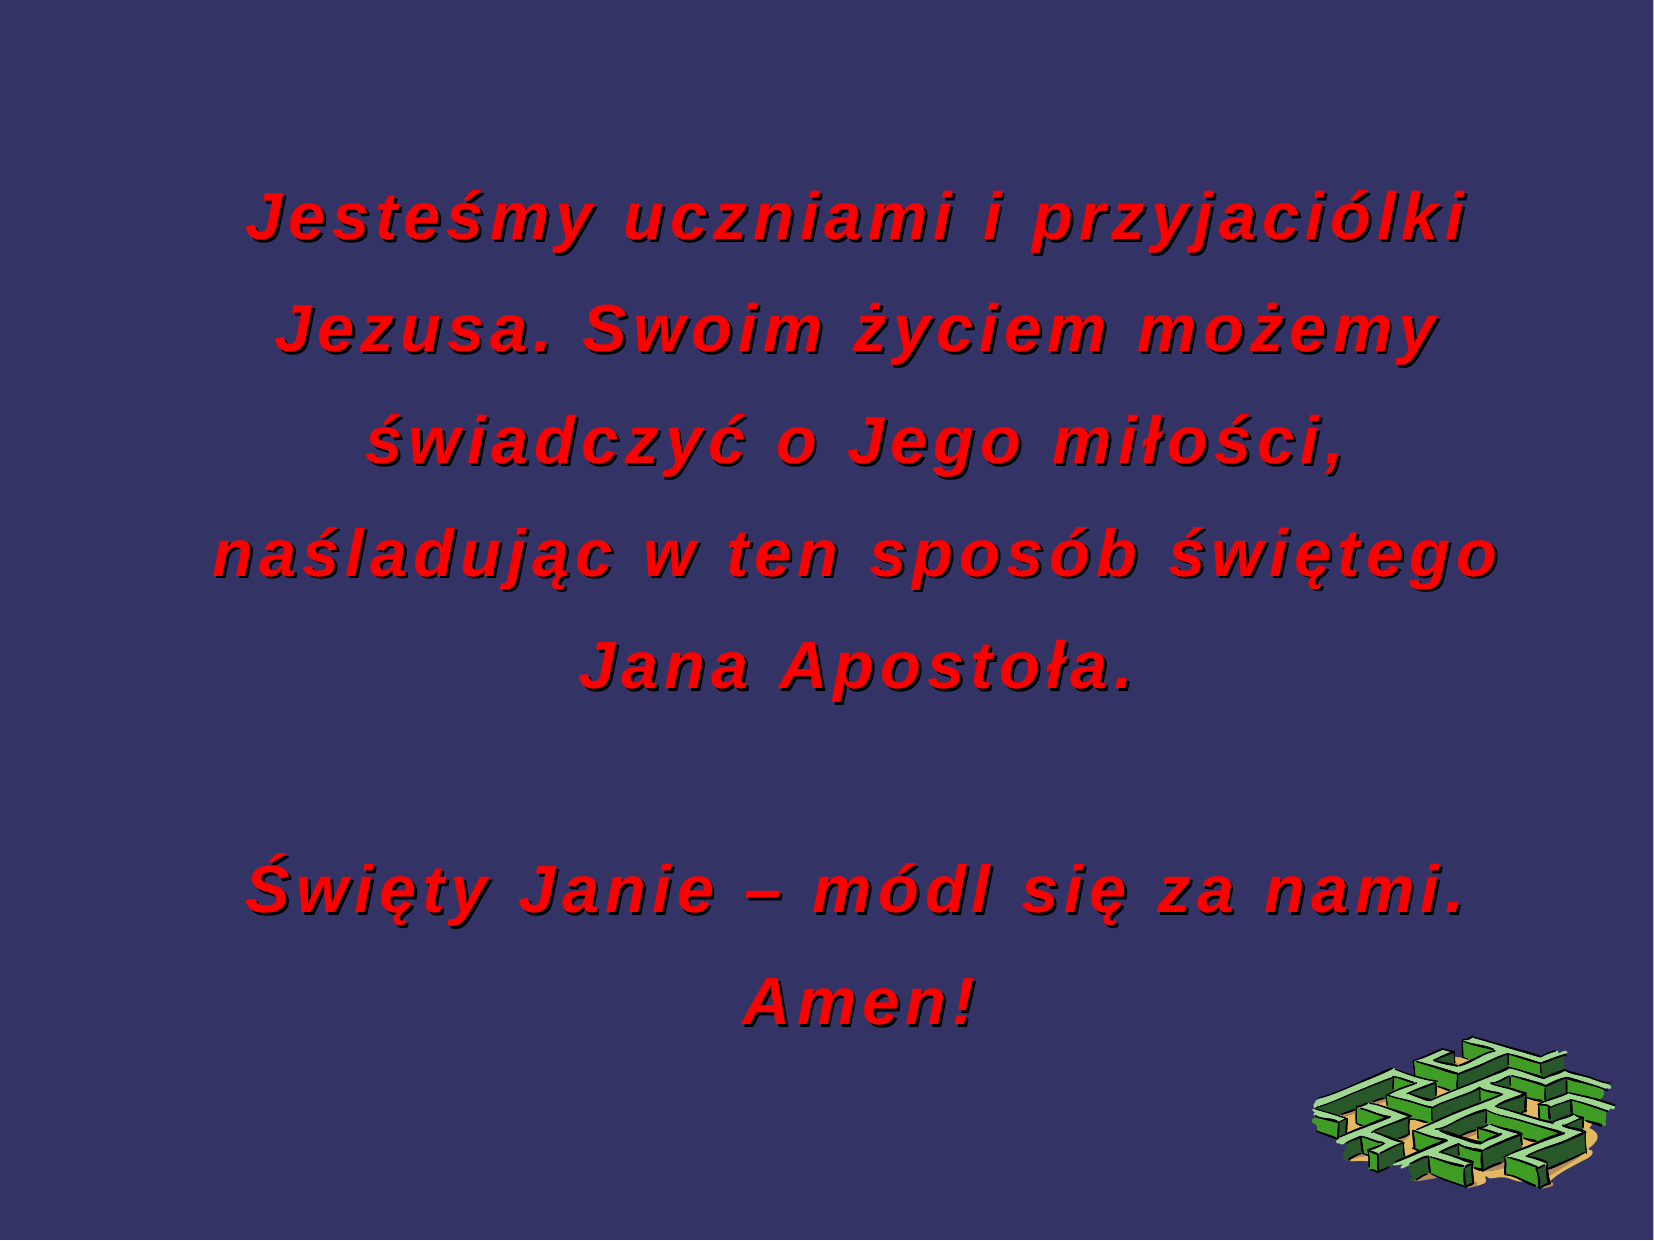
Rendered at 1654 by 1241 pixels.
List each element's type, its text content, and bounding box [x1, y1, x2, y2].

title Jesteśmy uczniami i przyjaciólki Jezusa. Swoim życiem możemy świadczyć o Jego miłości, naśladując w ten sposób świętego Jana Apostoła. Święty Janie – módl się za nami. Amen! [152, 160, 1565, 1021]
